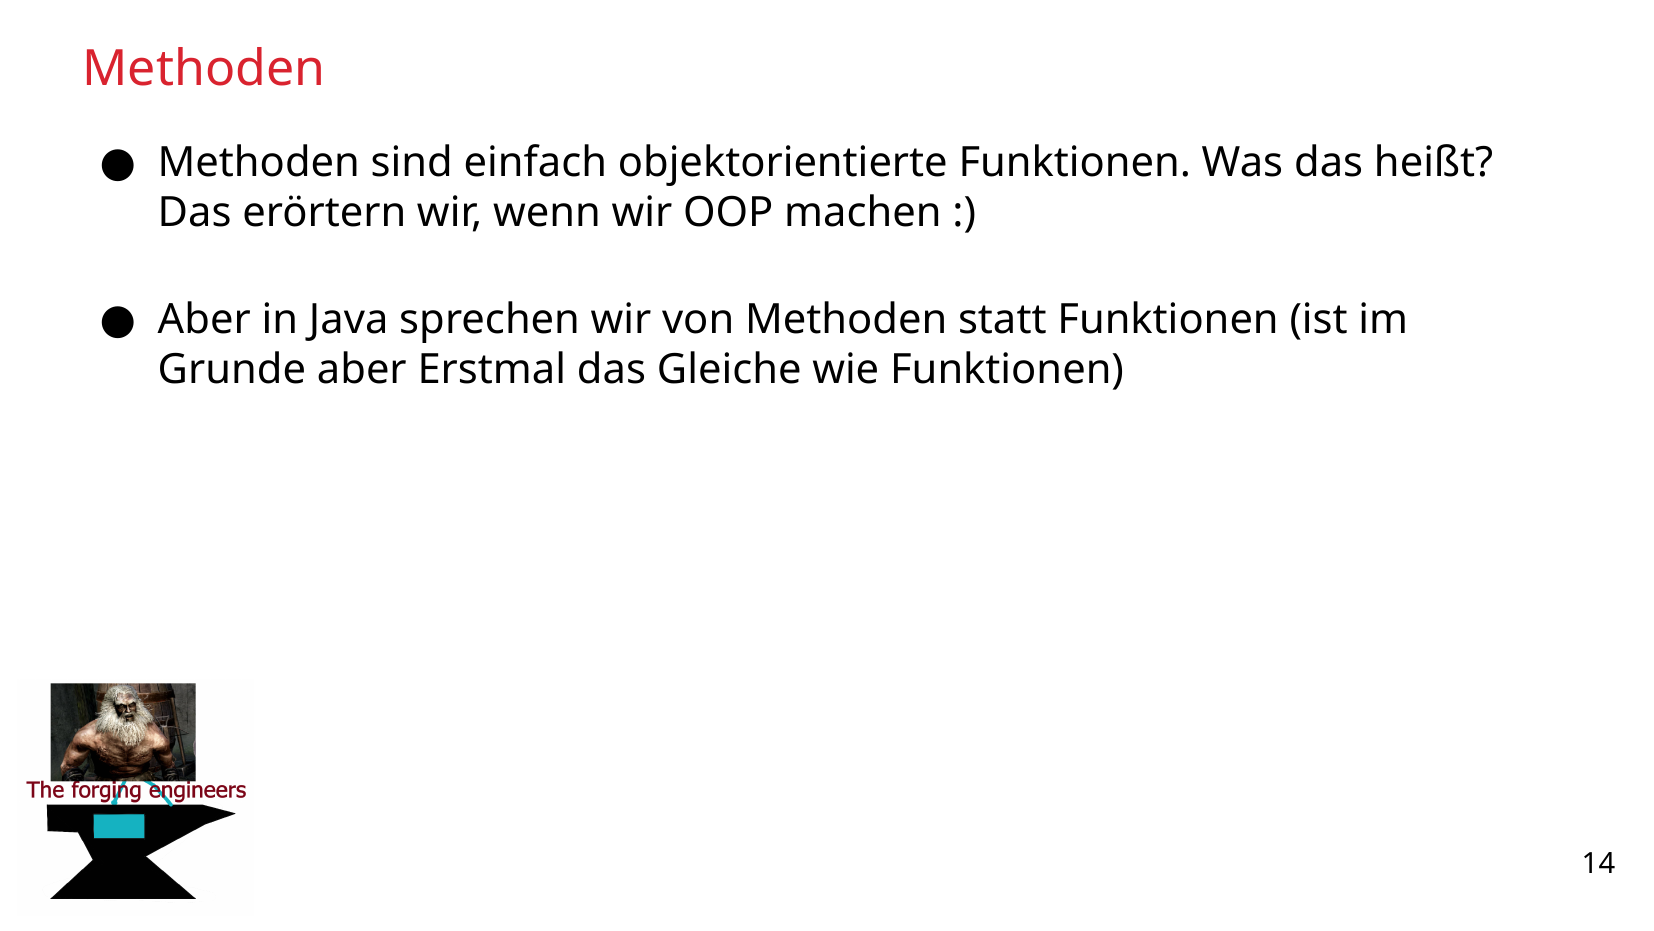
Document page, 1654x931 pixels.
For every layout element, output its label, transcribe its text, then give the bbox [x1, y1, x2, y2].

picture [17, 679, 254, 916]
title Methoden [82, 37, 1571, 95]
text_box Methoden sind einfach objektorientierte Funktionen. Was das heißt? Das erörtern wir, wenn wir OOP machen :) Aber in Java sprechen wir von Methoden statt Funktionen (ist im Grunde aber Erstmal das Gleiche wie Funktionen) [82, 135, 1560, 402]
